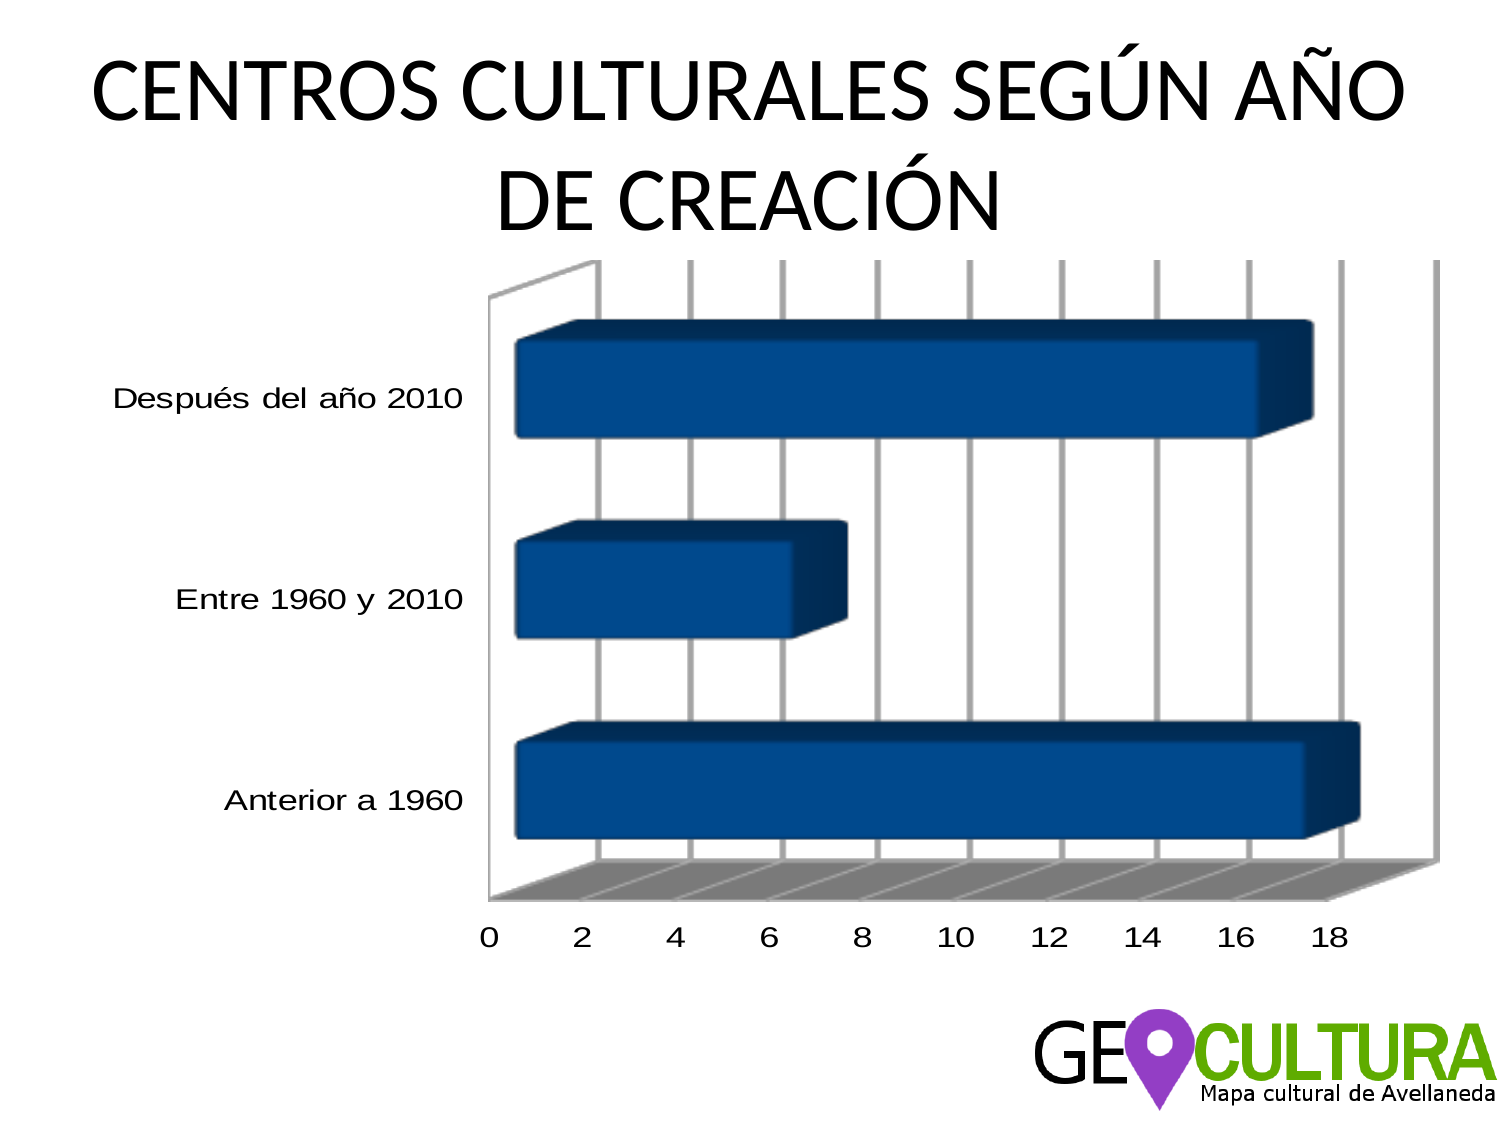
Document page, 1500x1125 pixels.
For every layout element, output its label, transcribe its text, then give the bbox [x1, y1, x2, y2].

text_box CENTROS CULTURALES SEGÚN AÑO DE CREACIÓN [74, 45, 1425, 233]
picture [112, 257, 1440, 957]
picture [1033, 985, 1500, 1125]
